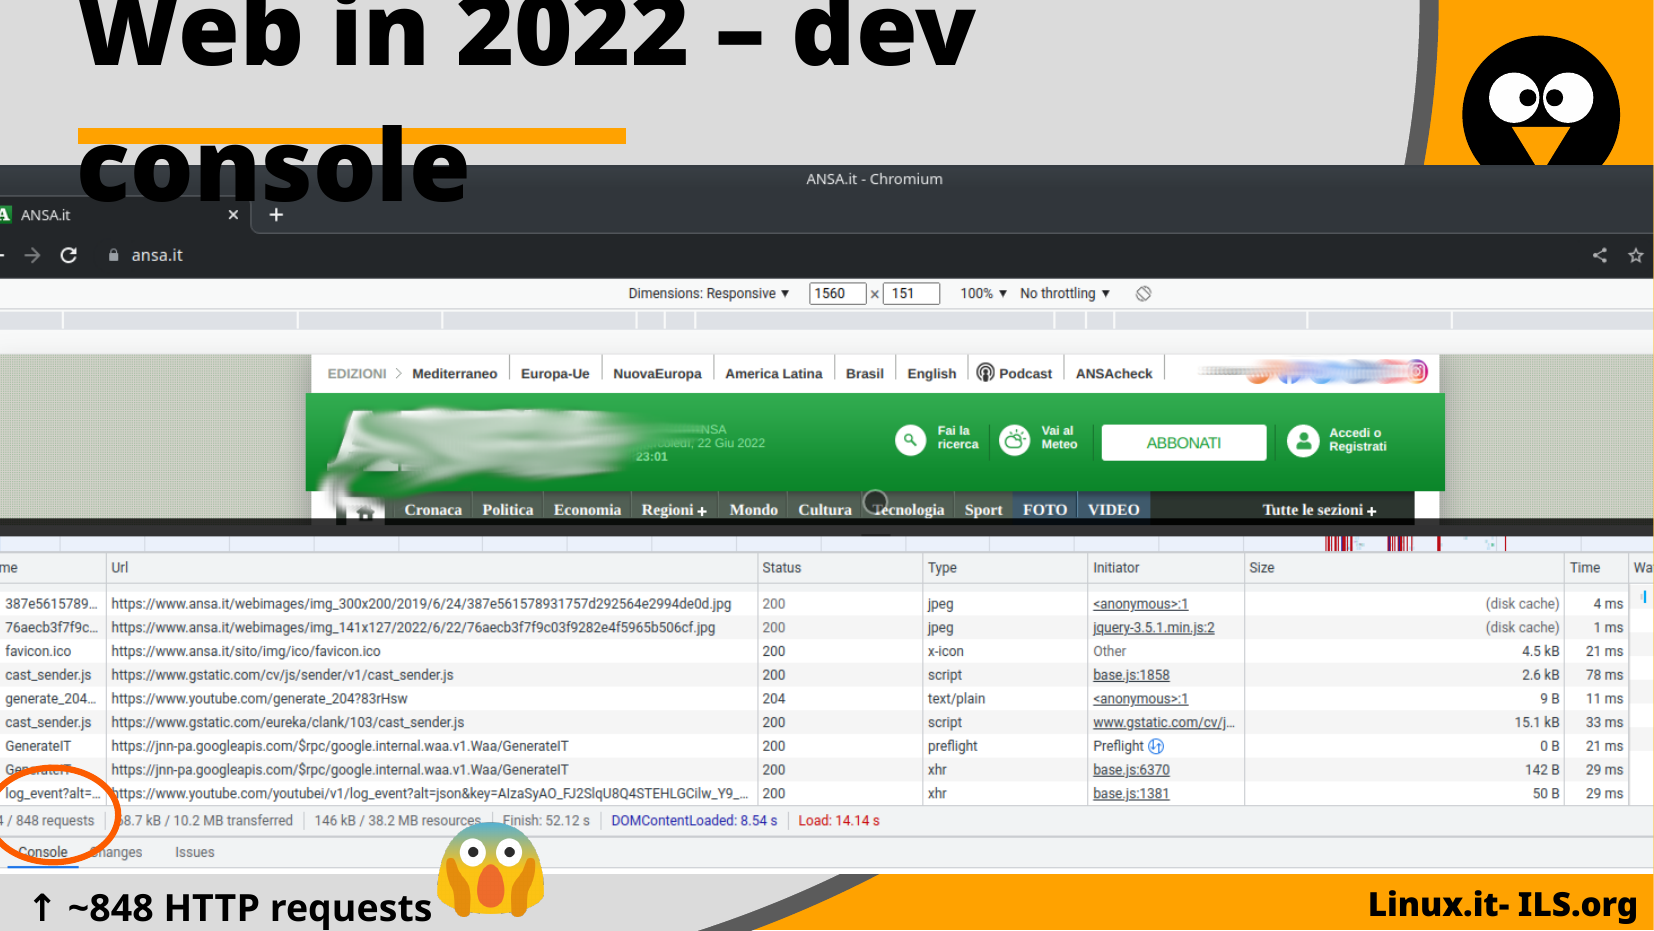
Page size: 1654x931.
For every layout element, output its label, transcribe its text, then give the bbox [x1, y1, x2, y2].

picture [0, 165, 1654, 922]
picture [0, 771, 114, 859]
text_box ↑ ~848 HTTP requests [11, 874, 1134, 931]
title Web in 2022 – dev console [76, 0, 1276, 266]
text_box Linux.it- ILS.org [1346, 875, 1654, 927]
